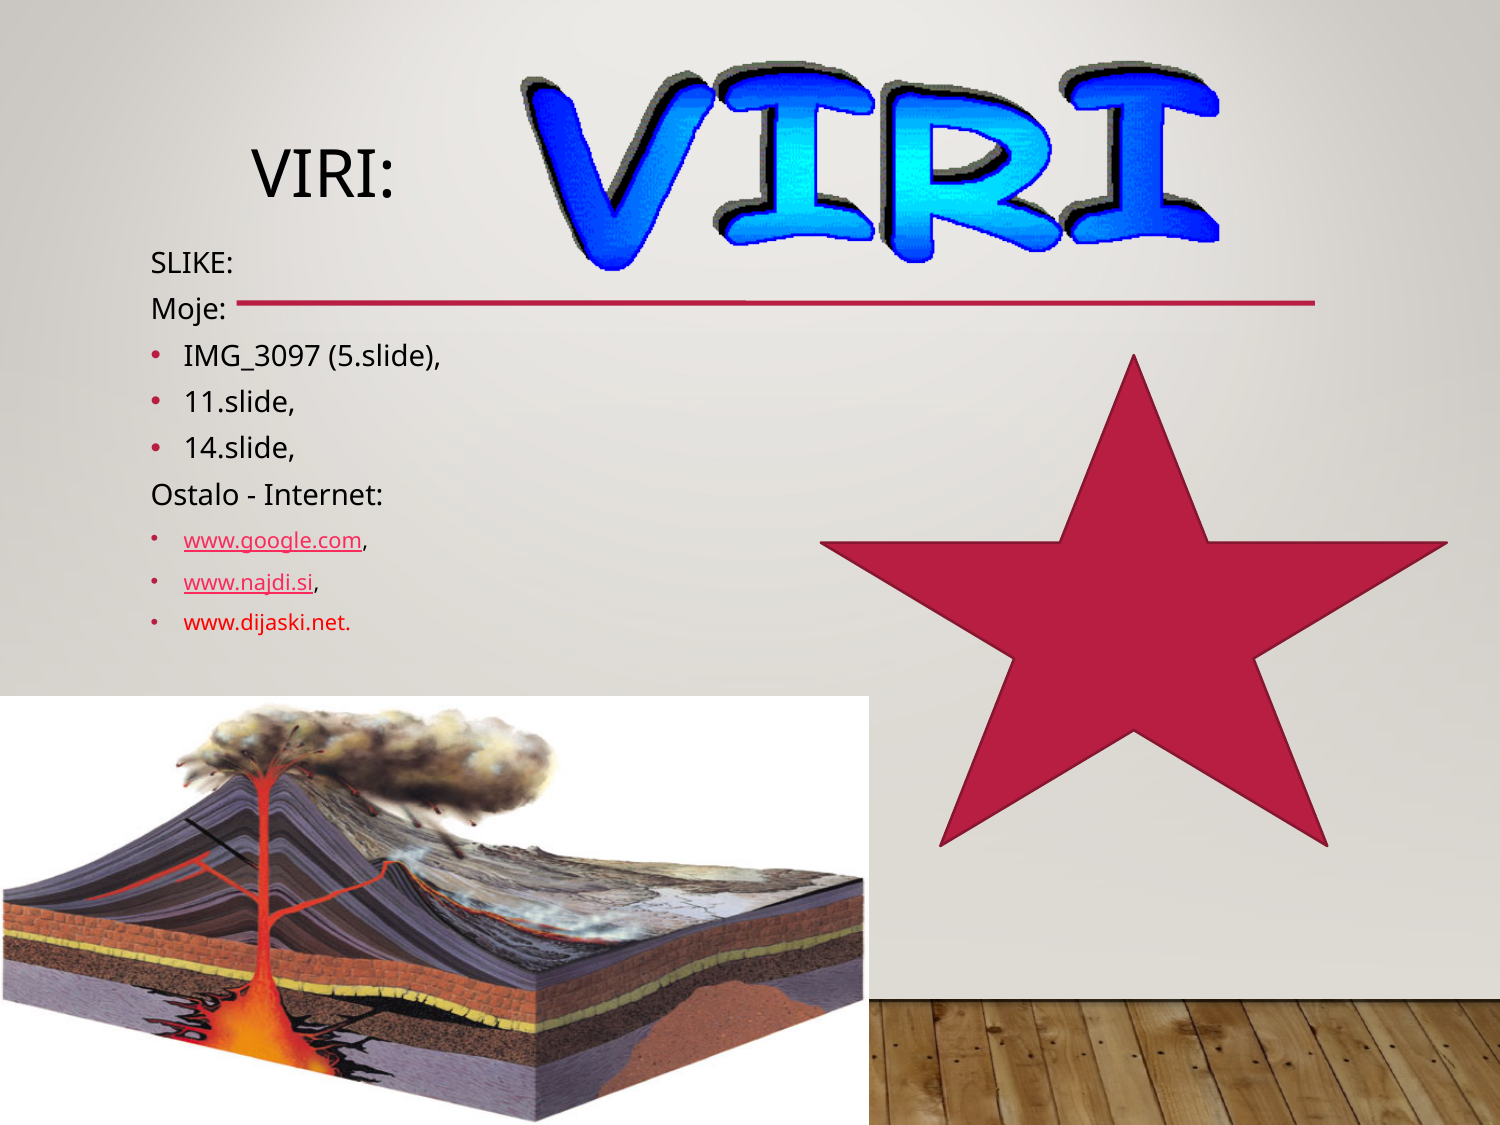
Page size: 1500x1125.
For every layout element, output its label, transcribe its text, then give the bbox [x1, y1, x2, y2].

text_box [820, 355, 1447, 846]
list SLIKE: Moje: IMG_3097 (5.slide), 11.slide, 14.slide, Ostalo - Internet: www.google.com, www.najdi.si, www.dijaski.net. [135, 243, 681, 646]
picture [0, 696, 1500, 1125]
picture [0, 0, 1500, 395]
title Viri: [681, 132, 1315, 305]
title Viri: [236, 132, 514, 243]
